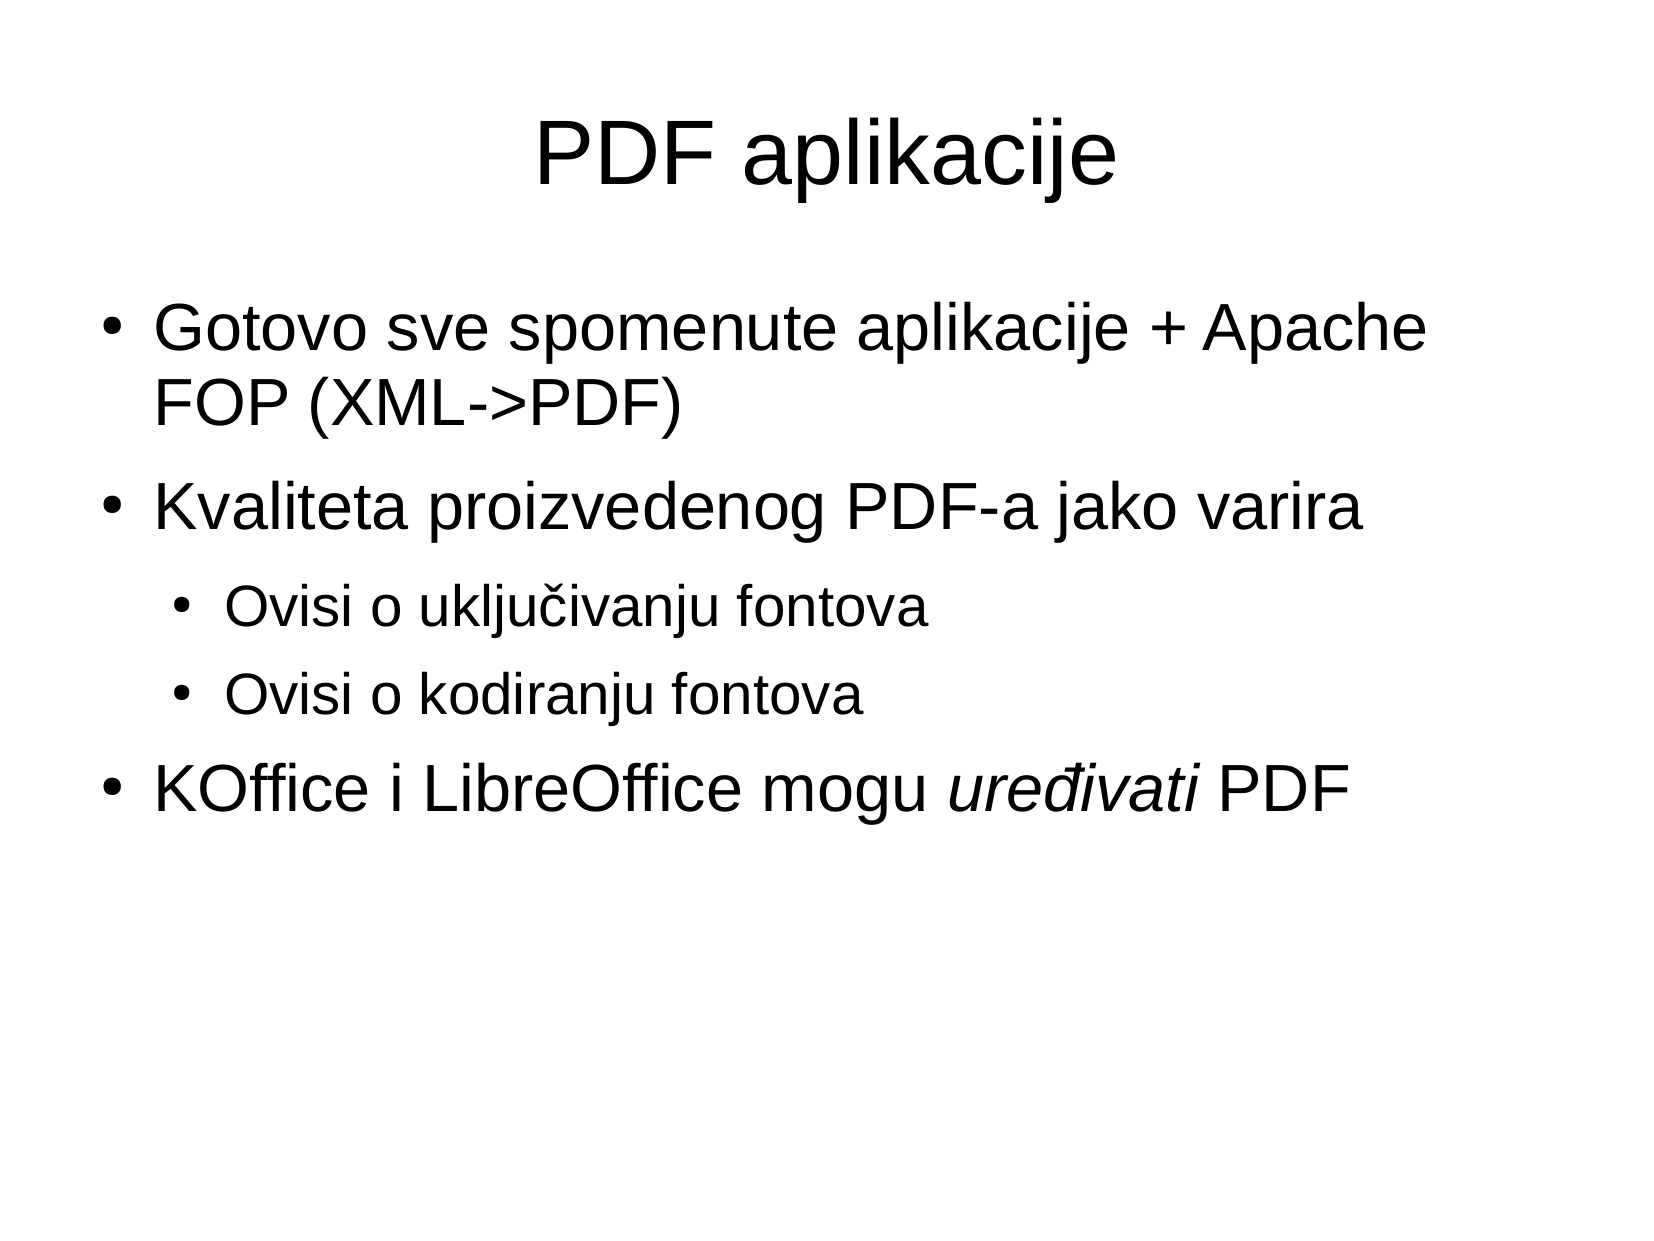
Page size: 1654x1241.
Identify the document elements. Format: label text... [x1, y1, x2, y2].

list Gotovo sve spomenute aplikacije + Apache FOP (XML->PDF) Kvaliteta proizvedenog PDF-a jako varira Ovisi o uključivanju fontova Ovisi o kodiranju fontova KOffice i LibreOffice mogu uređivati PDF [82, 290, 1571, 1109]
title PDF aplikacije [82, 49, 1571, 257]
